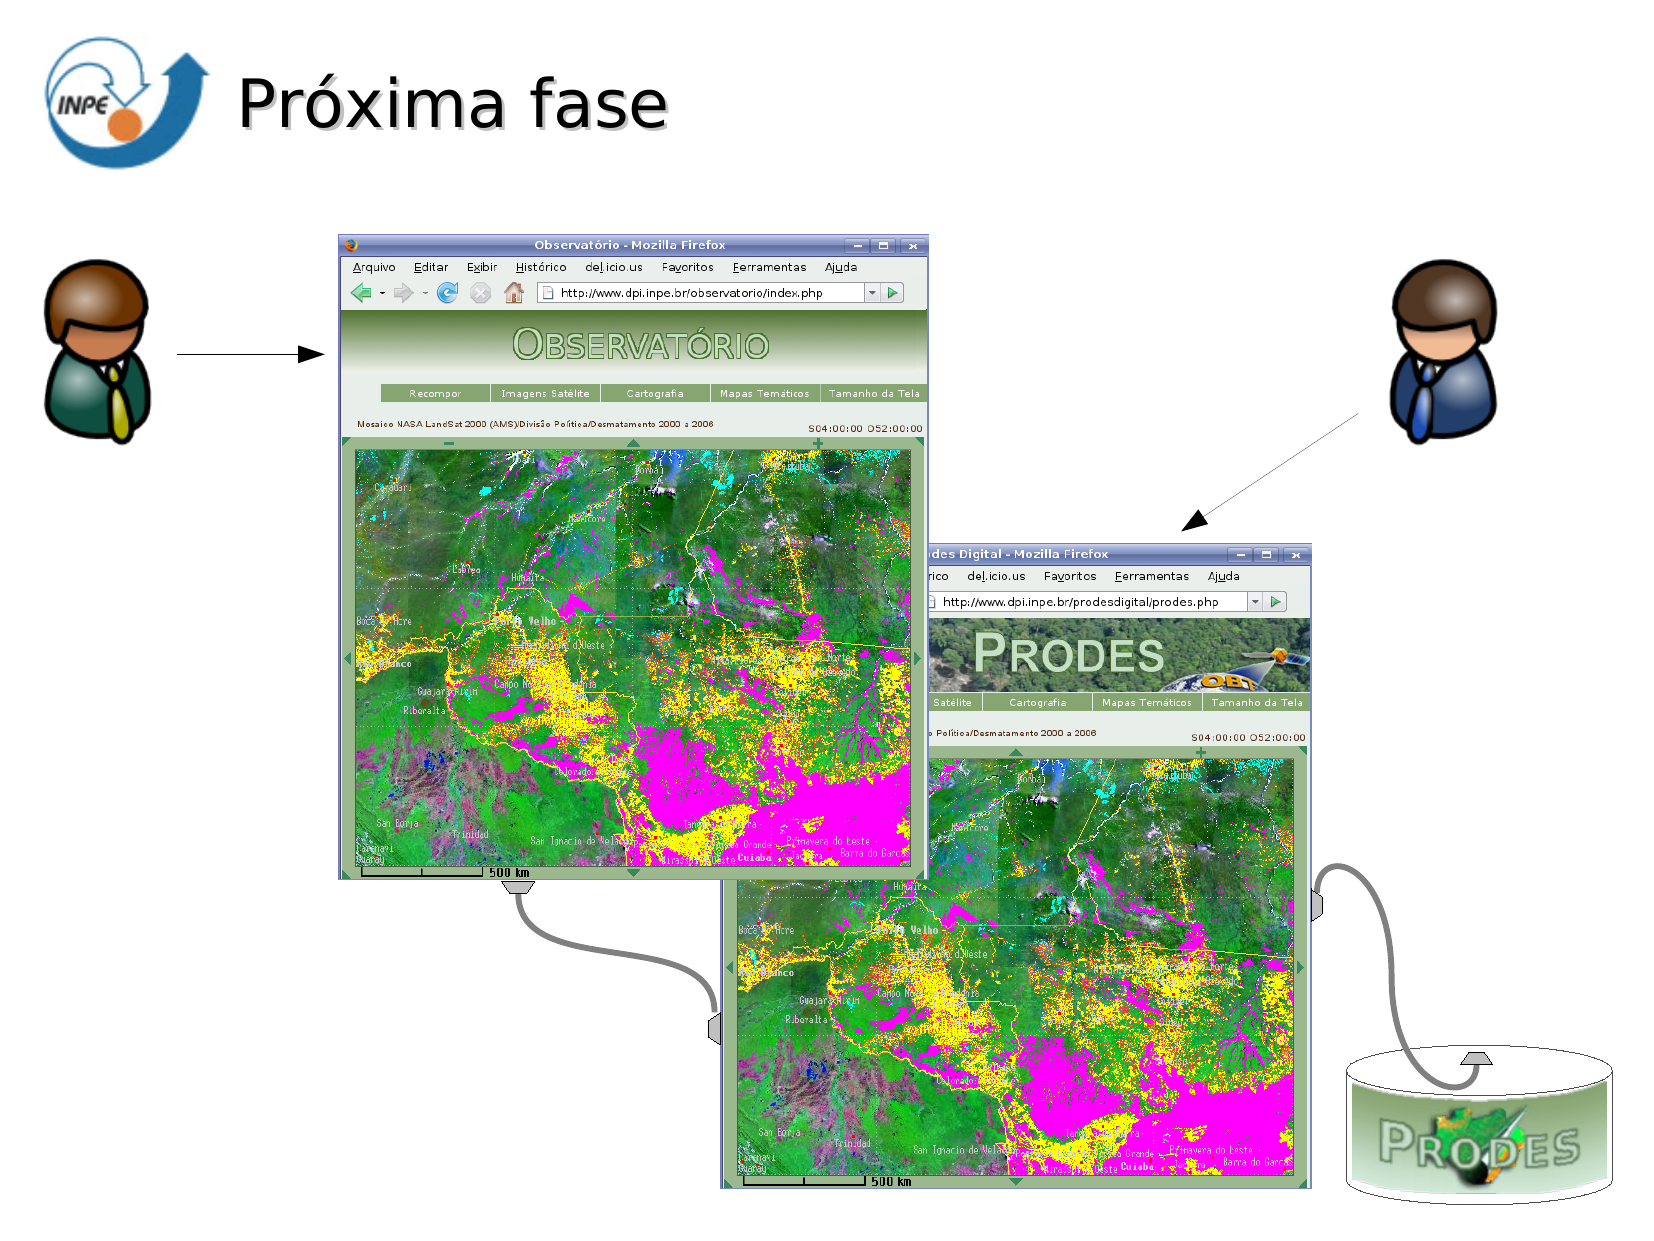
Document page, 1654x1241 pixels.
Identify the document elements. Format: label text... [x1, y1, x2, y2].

text_box [1311, 888, 1323, 922]
picture [338, 234, 1312, 1189]
text_box [1394, 1199, 1565, 1205]
text_box [501, 881, 535, 894]
picture [1437, 1078, 1468, 1084]
picture [1352, 1078, 1607, 1199]
picture [35, 29, 220, 178]
title Próxima fase [236, 25, 1447, 184]
text_box [1346, 1049, 1423, 1187]
picture [0, 253, 196, 449]
picture [1345, 253, 1542, 449]
text_box [1410, 1045, 1613, 1187]
text_box [708, 1012, 721, 1045]
